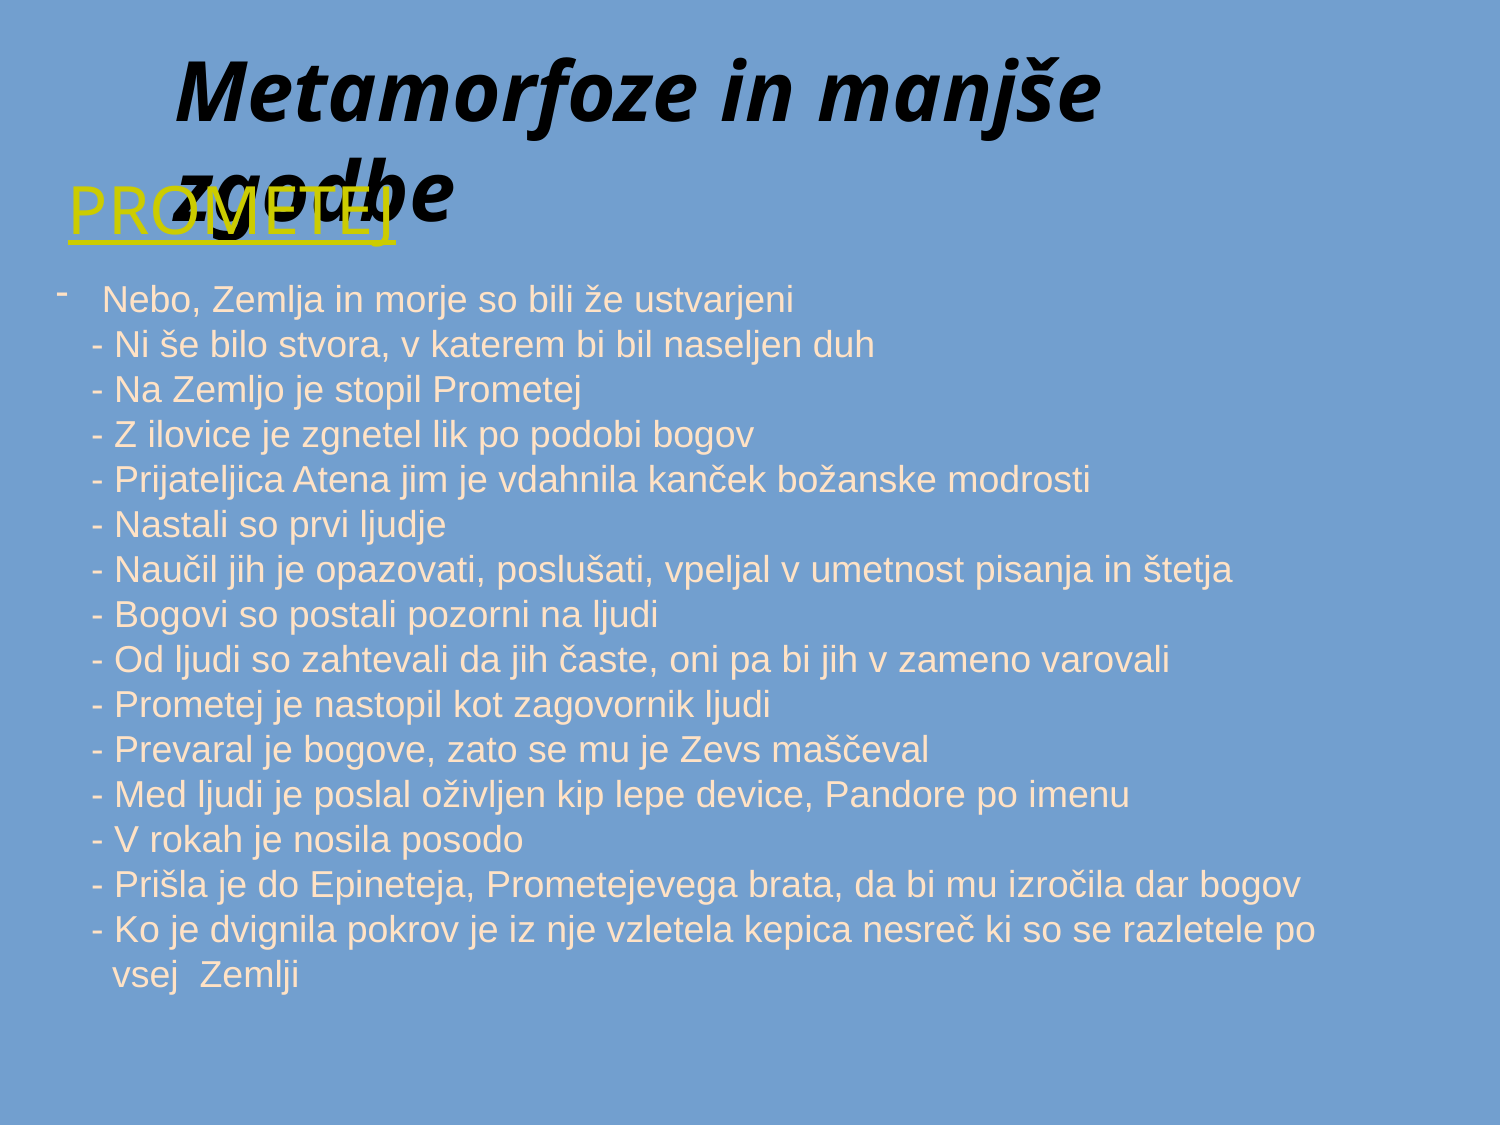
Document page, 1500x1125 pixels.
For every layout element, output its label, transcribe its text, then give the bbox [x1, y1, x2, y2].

text_box Nebo, Zemlja in morje so bili že ustvarjeni - Ni še bilo stvora, v katerem bi bil naseljen duh - Na Zemljo je stopil Prometej - Z ilovice je zgnetel lik po podobi bogov - Prijateljica Atena jim je vdahnila kanček božanske modrosti - Nastali so prvi ljudje - Naučil jih je opazovati, poslušati, vpeljal v umetnost pisanja in štetja - Bogovi so postali pozorni na ljudi - Od ljudi so zahtevali da jih časte, oni pa bi jih v zameno varovali - Prometej je nastopil kot zagovornik ljudi - Prevaral je bogove, zato se mu je Zevs maščeval - Med ljudi je poslal oživljen kip lepe device, Pandore po imenu - V rokah je nosila posodo - Prišla je do Epineteja, Prometejevega brata, da bi mu izročila dar bogov - Ko je dvignila pokrov je iz nje vzletela kepica nesreč ki so se razletele po vsej Zemlji [41, 267, 1500, 1002]
text_box Metamorfoze in manjše zgodbe [159, 30, 1282, 246]
text_box PROMETEJ [53, 160, 514, 256]
